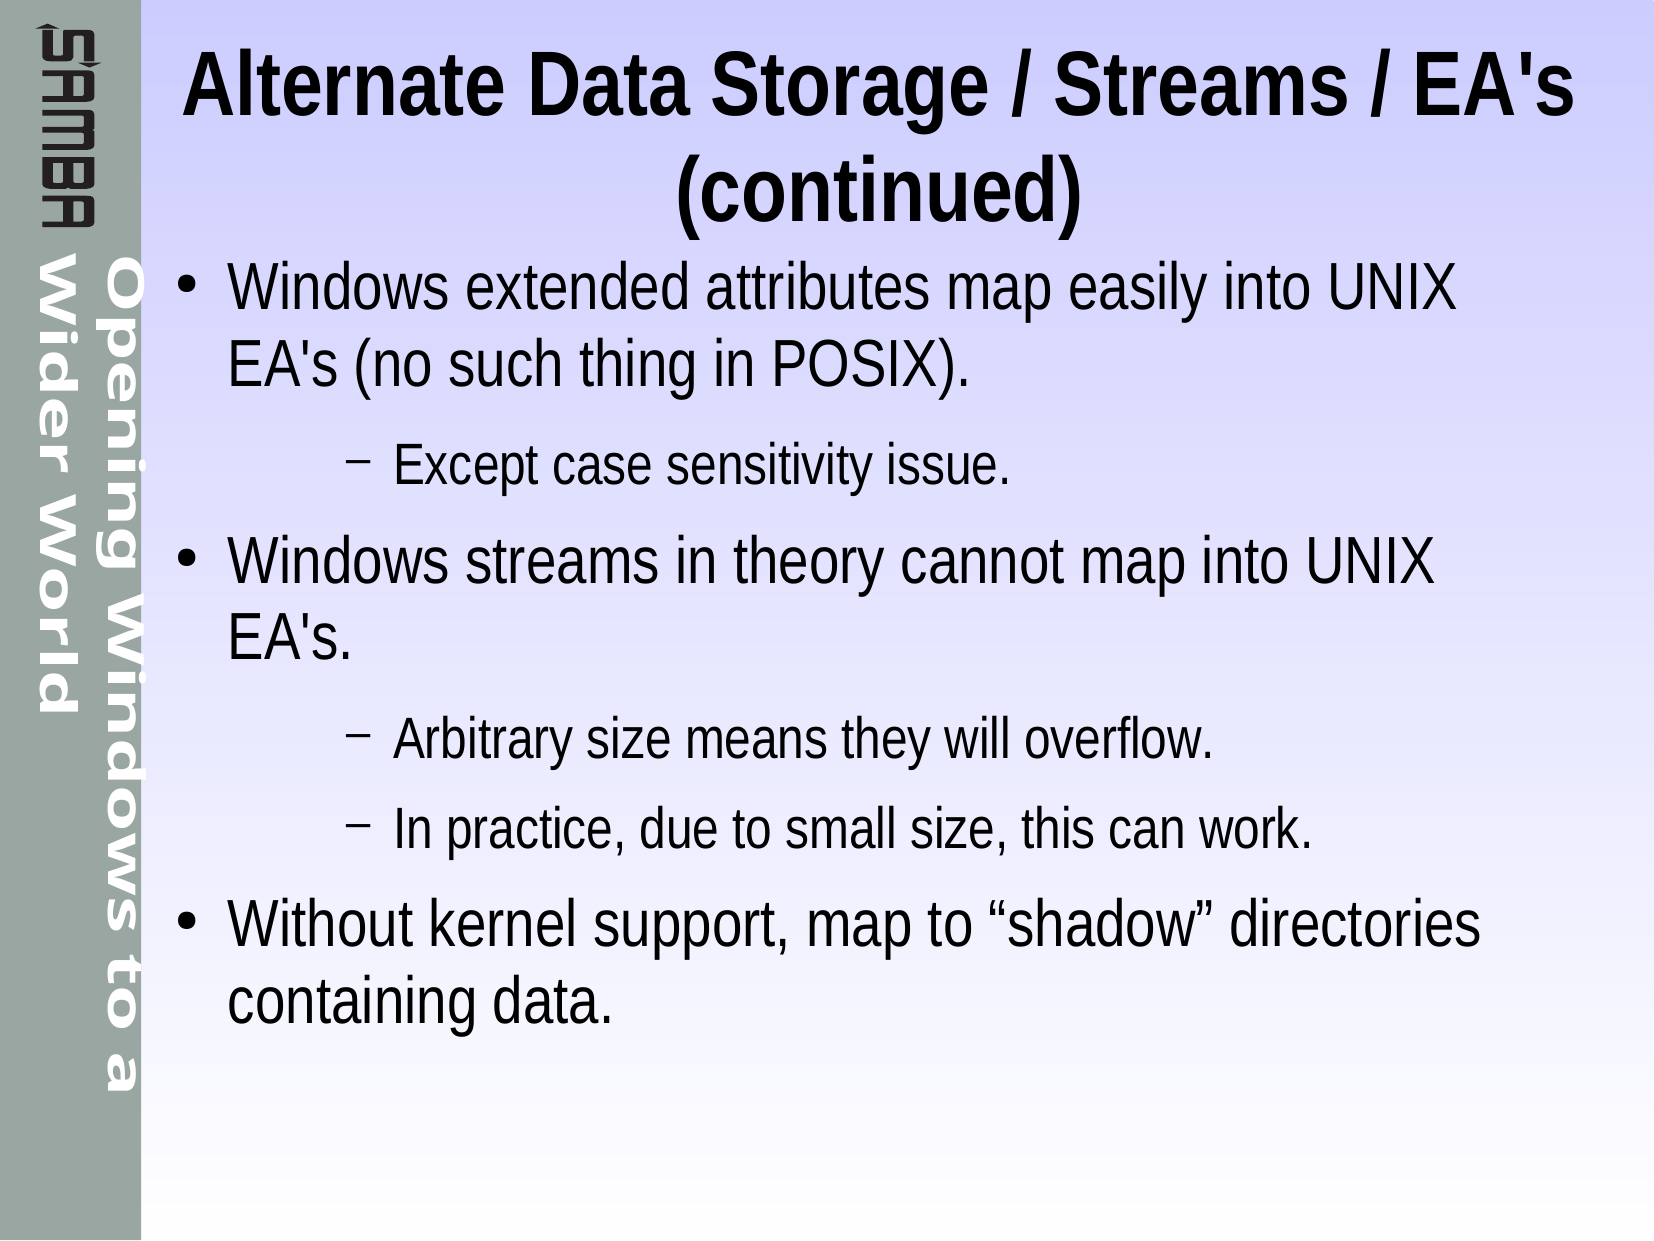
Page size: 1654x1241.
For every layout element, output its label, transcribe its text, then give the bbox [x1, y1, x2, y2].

list Windows extended attributes map easily into UNIX EA's (no such thing in POSIX). Except case sensitivity issue. Windows streams in theory cannot map into UNIX EA's. Arbitrary size means they will overflow. In practice, due to small size, this can work. Without kernel support, map to “shadow” directories containing data. [157, 247, 1570, 1193]
title Alternate Data Storage / Streams / EA's (continued) [173, 28, 1586, 243]
